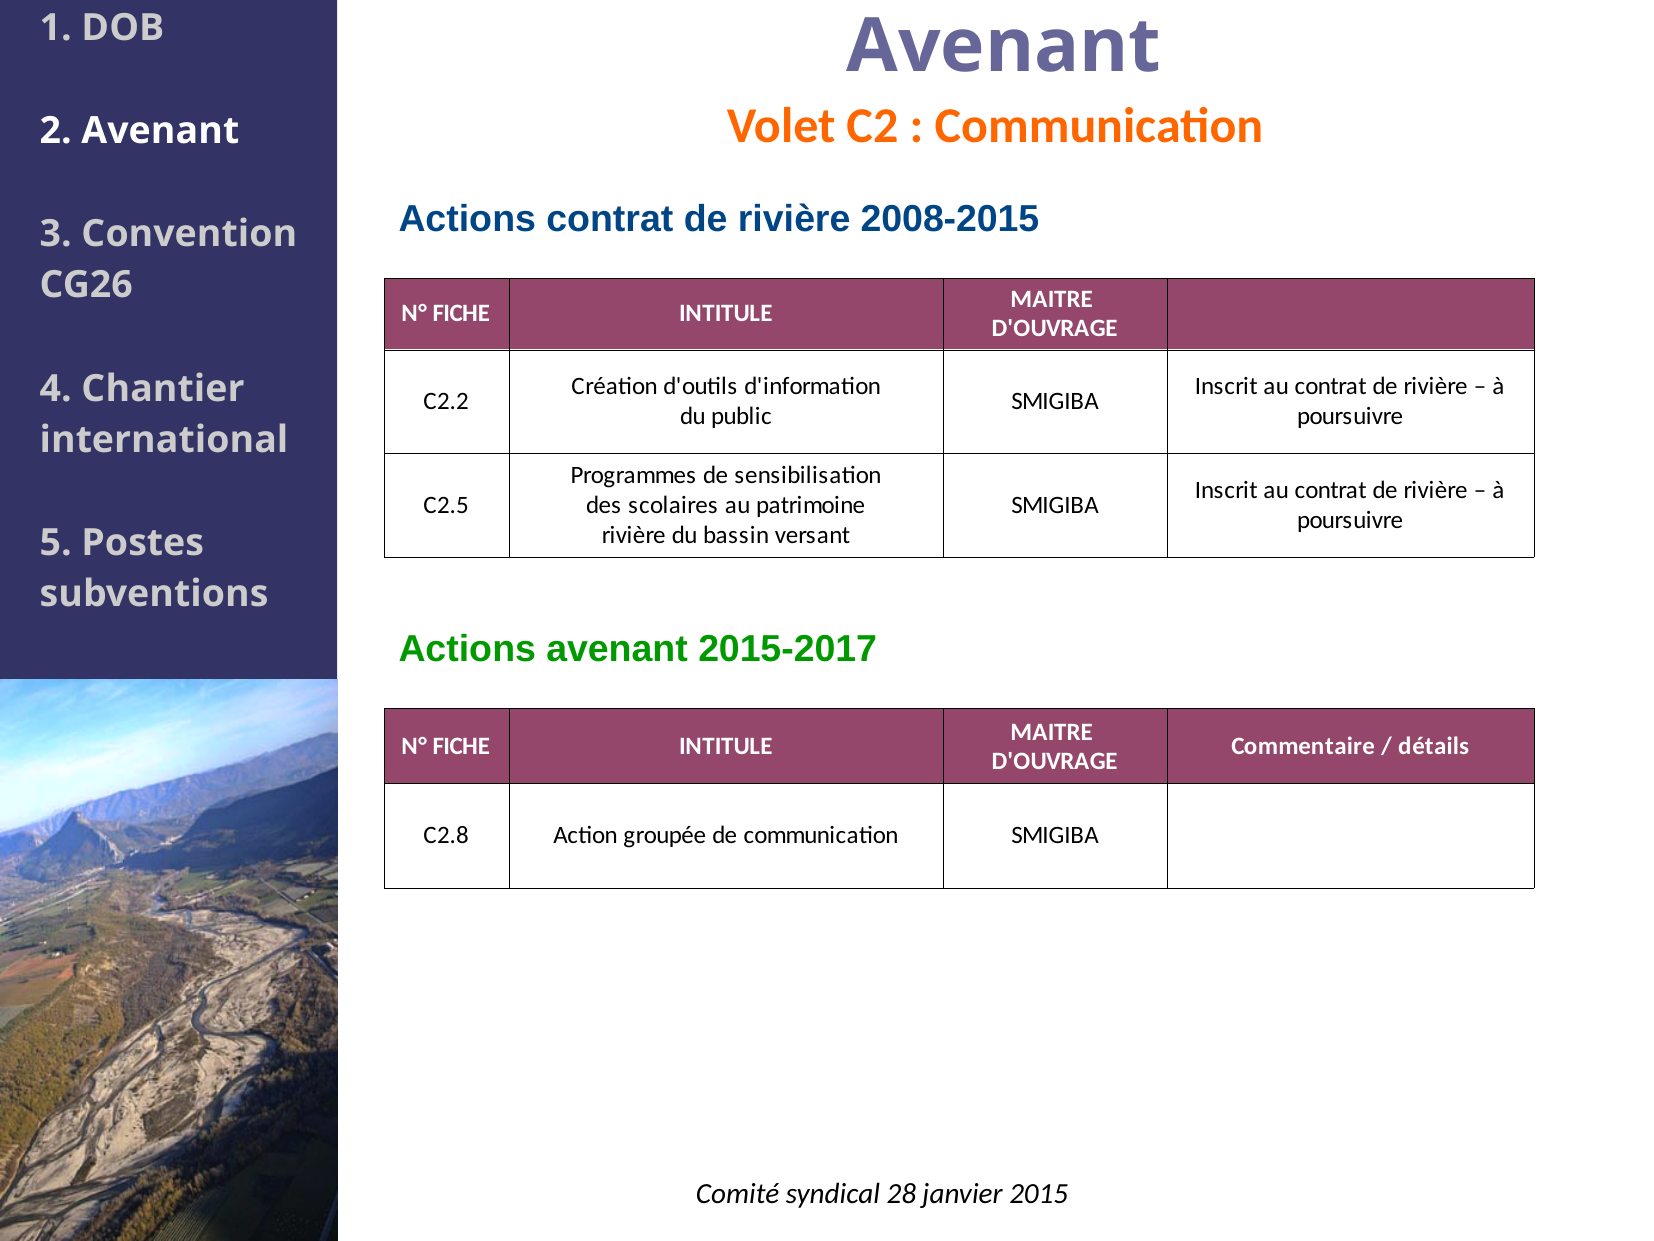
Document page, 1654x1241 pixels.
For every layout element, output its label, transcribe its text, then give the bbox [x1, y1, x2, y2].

picture [0, 679, 338, 1241]
picture [383, 277, 1537, 560]
text_box Avenant [324, 0, 1654, 242]
text_box Volet C2 : Communication [360, 97, 1630, 1146]
text_box 1. DOB 2. Avenant 3. Convention CG26 4. Chantier international 5. Postes subventions 6. Natura [0, 0, 338, 679]
text_box Actions contrat de rivière 2008-2015 [383, 190, 1182, 277]
text_box Actions avenant 2015-2017 [383, 620, 1182, 708]
picture [383, 708, 1537, 890]
